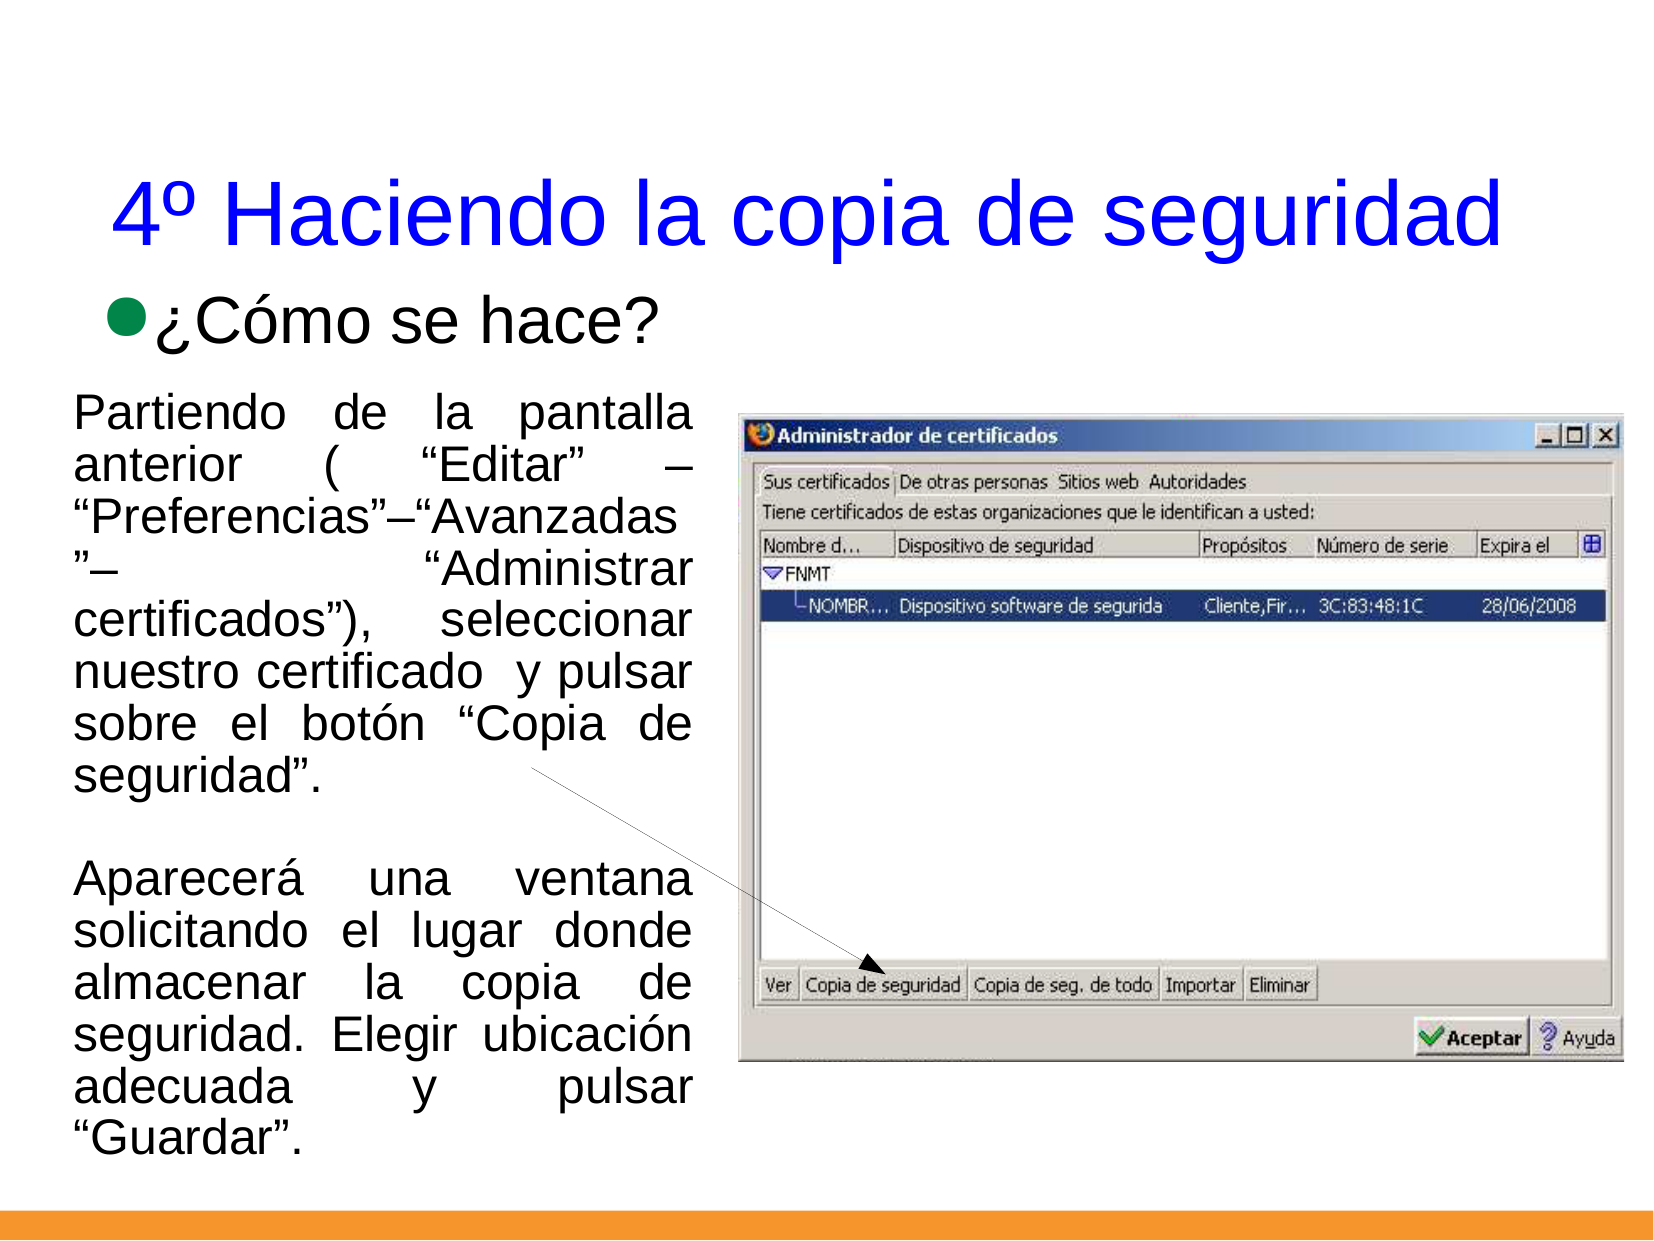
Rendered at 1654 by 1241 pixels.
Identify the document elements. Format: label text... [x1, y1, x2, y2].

picture [738, 413, 1625, 1062]
text_box Partiendo de la pantalla anterior ( “Editar” – “Preferencias”–“Avanzadas”– “Administrar certificados”), seleccionar nuestro certificado y pulsar sobre el botón “Copia de seguridad”. Aparecerá una ventana solicitando el lugar donde almacenar la copia de seguridad. Elegir ubicación adecuada y pulsar “Guardar”. [59, 380, 709, 1177]
list ¿Cómo se hace? [82, 283, 1572, 373]
title 4º Haciendo la copia de seguridad [65, 161, 1554, 266]
